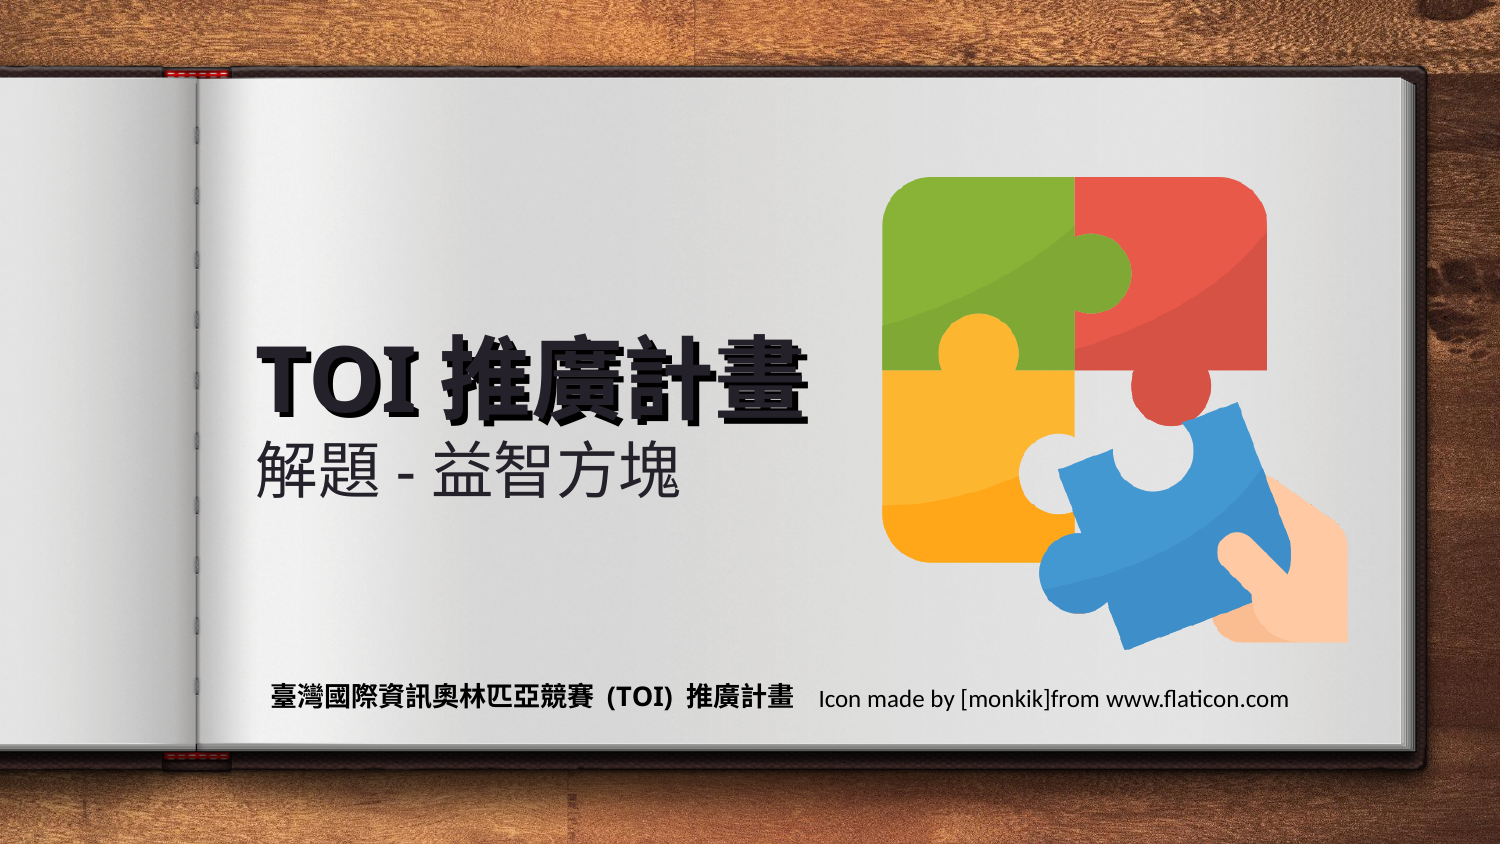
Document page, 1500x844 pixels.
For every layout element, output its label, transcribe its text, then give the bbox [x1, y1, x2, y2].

text_box Icon made by [monkik]from www.flaticon.com [804, 675, 1385, 720]
picture [878, 177, 1351, 650]
title TOI推廣計畫 解題-益智方塊 [240, 262, 878, 565]
